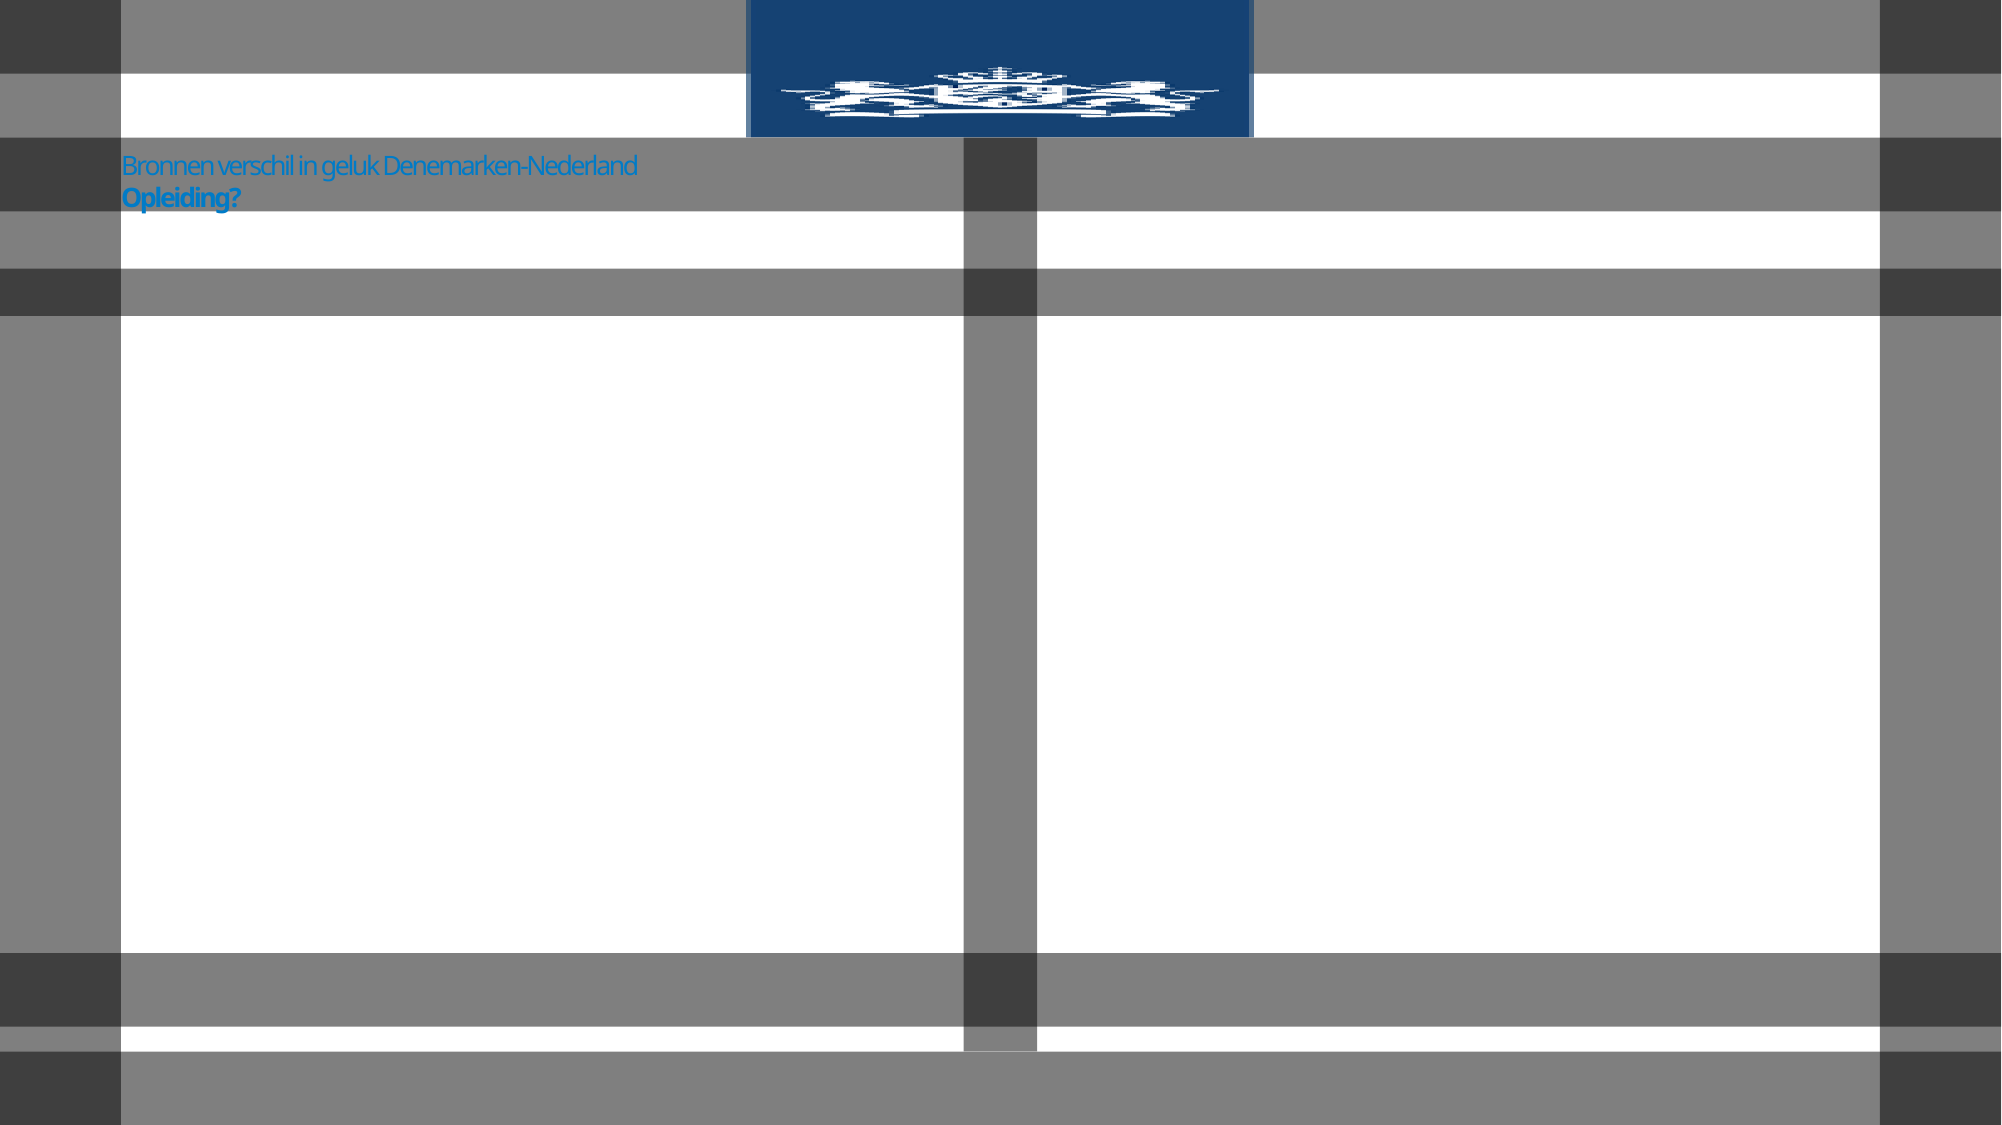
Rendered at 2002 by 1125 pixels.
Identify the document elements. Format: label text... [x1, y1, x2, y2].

title Bronnen verschil in geluk Denemarken-Nederland Opleiding? [121, 149, 1880, 215]
